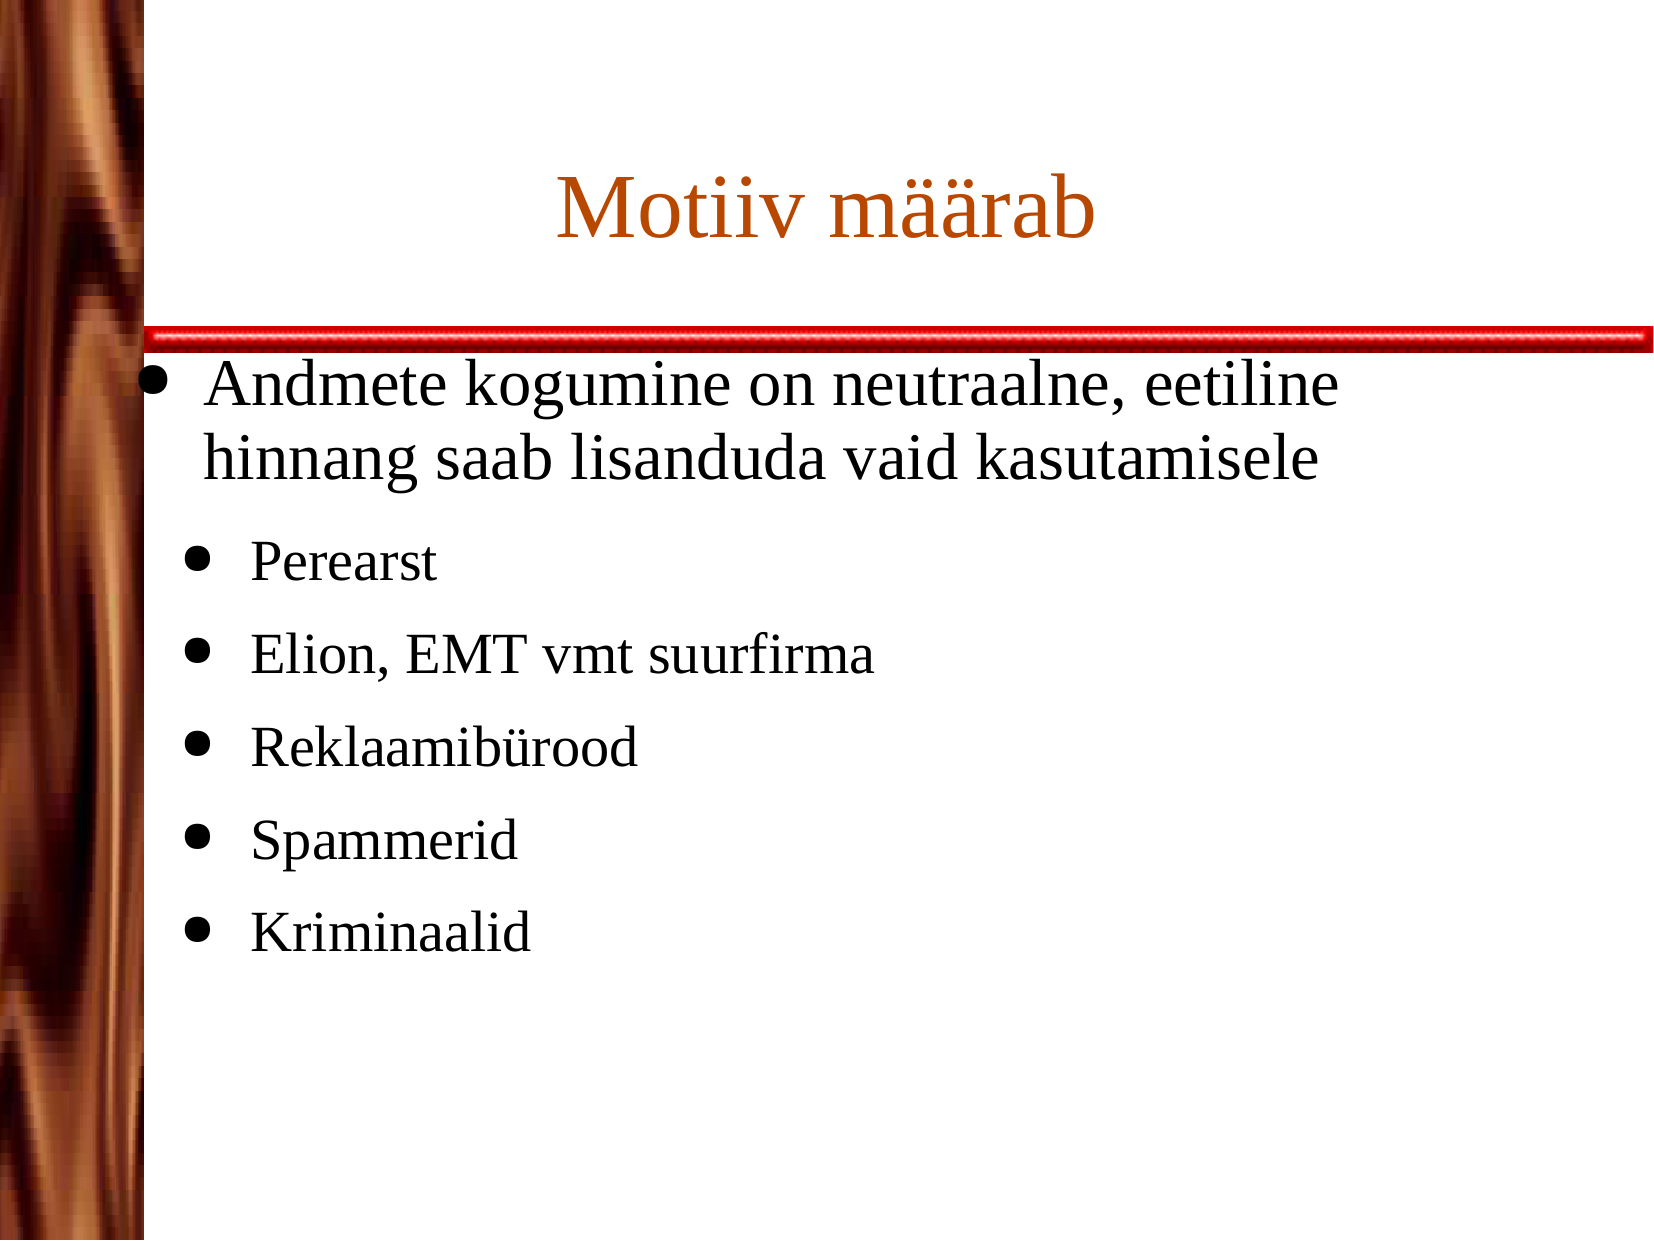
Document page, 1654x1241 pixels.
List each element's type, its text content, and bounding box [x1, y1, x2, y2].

list Andmete kogumine on neutraalne, eetiline hinnang saab lisanduda vaid kasutamisele Perearst Elion, EMT vmt suurfirma Reklaamibürood Spammerid Kriminaalid [121, 344, 1534, 1126]
title Motiiv määrab [121, 102, 1534, 310]
picture [0, 0, 1654, 1240]
